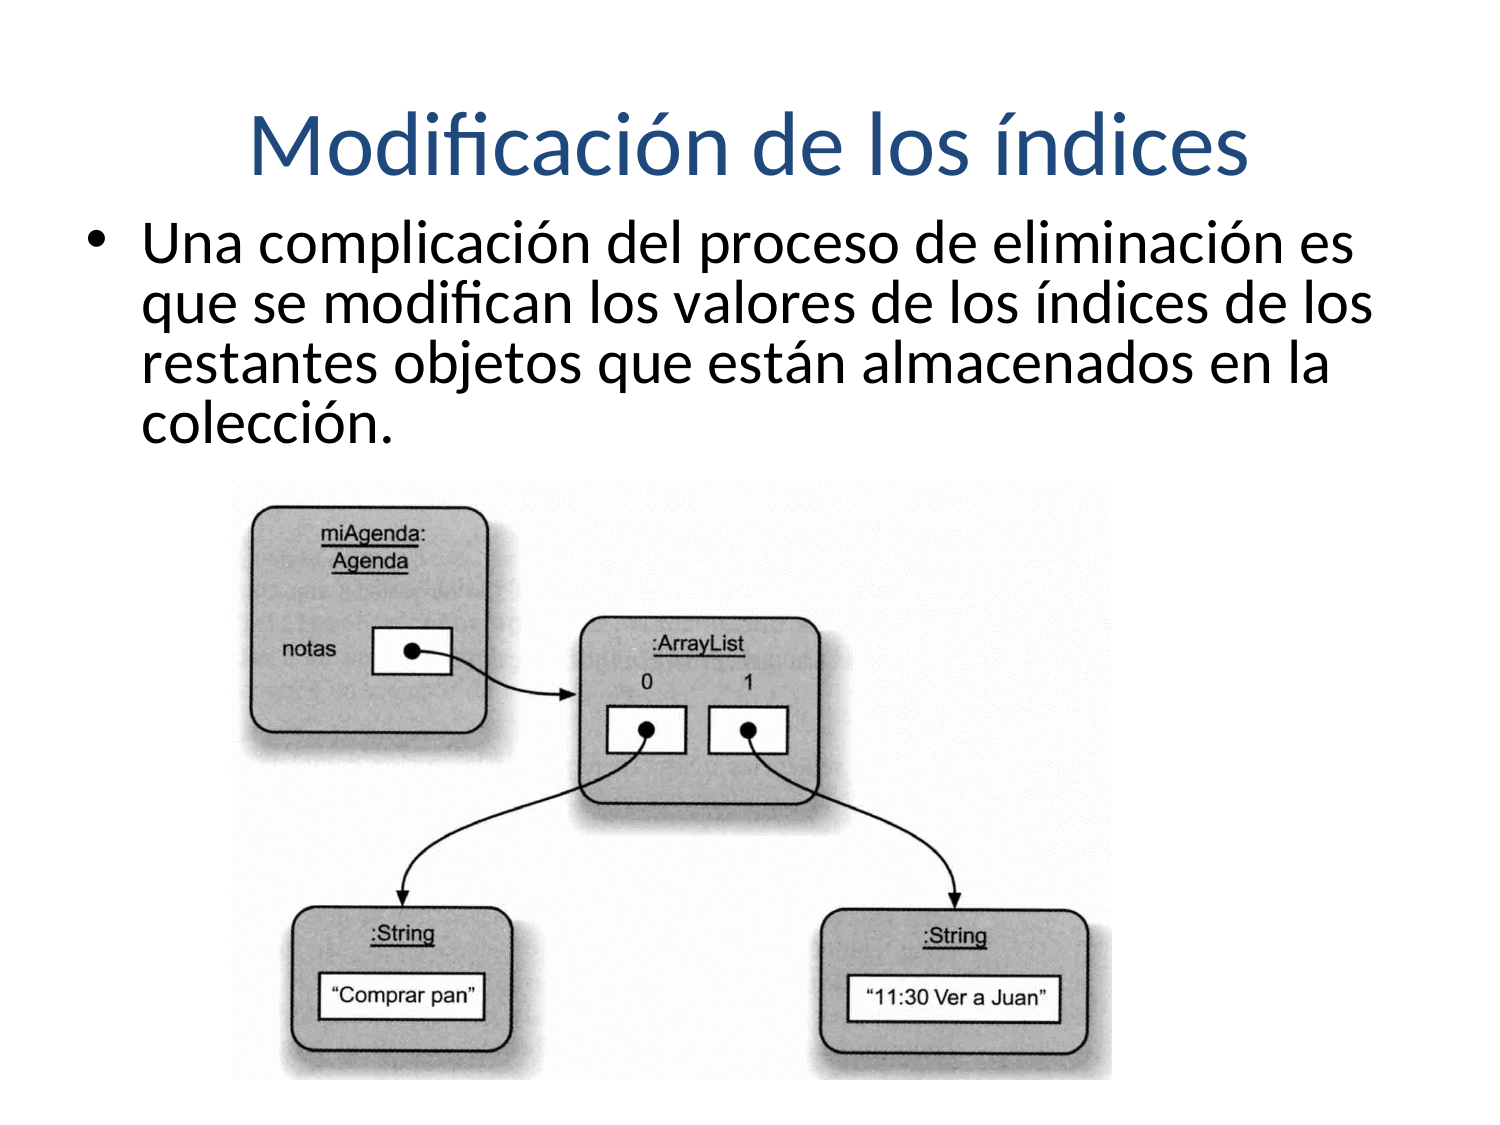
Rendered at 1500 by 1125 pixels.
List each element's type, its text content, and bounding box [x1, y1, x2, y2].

title Modificación de los índices [75, 45, 1426, 233]
picture [230, 478, 1112, 1080]
list Una complicación del proceso de eliminación es que se modifican los valores de los índices de los restantes objetos que están almacenados en la colección. [70, 207, 1421, 473]
